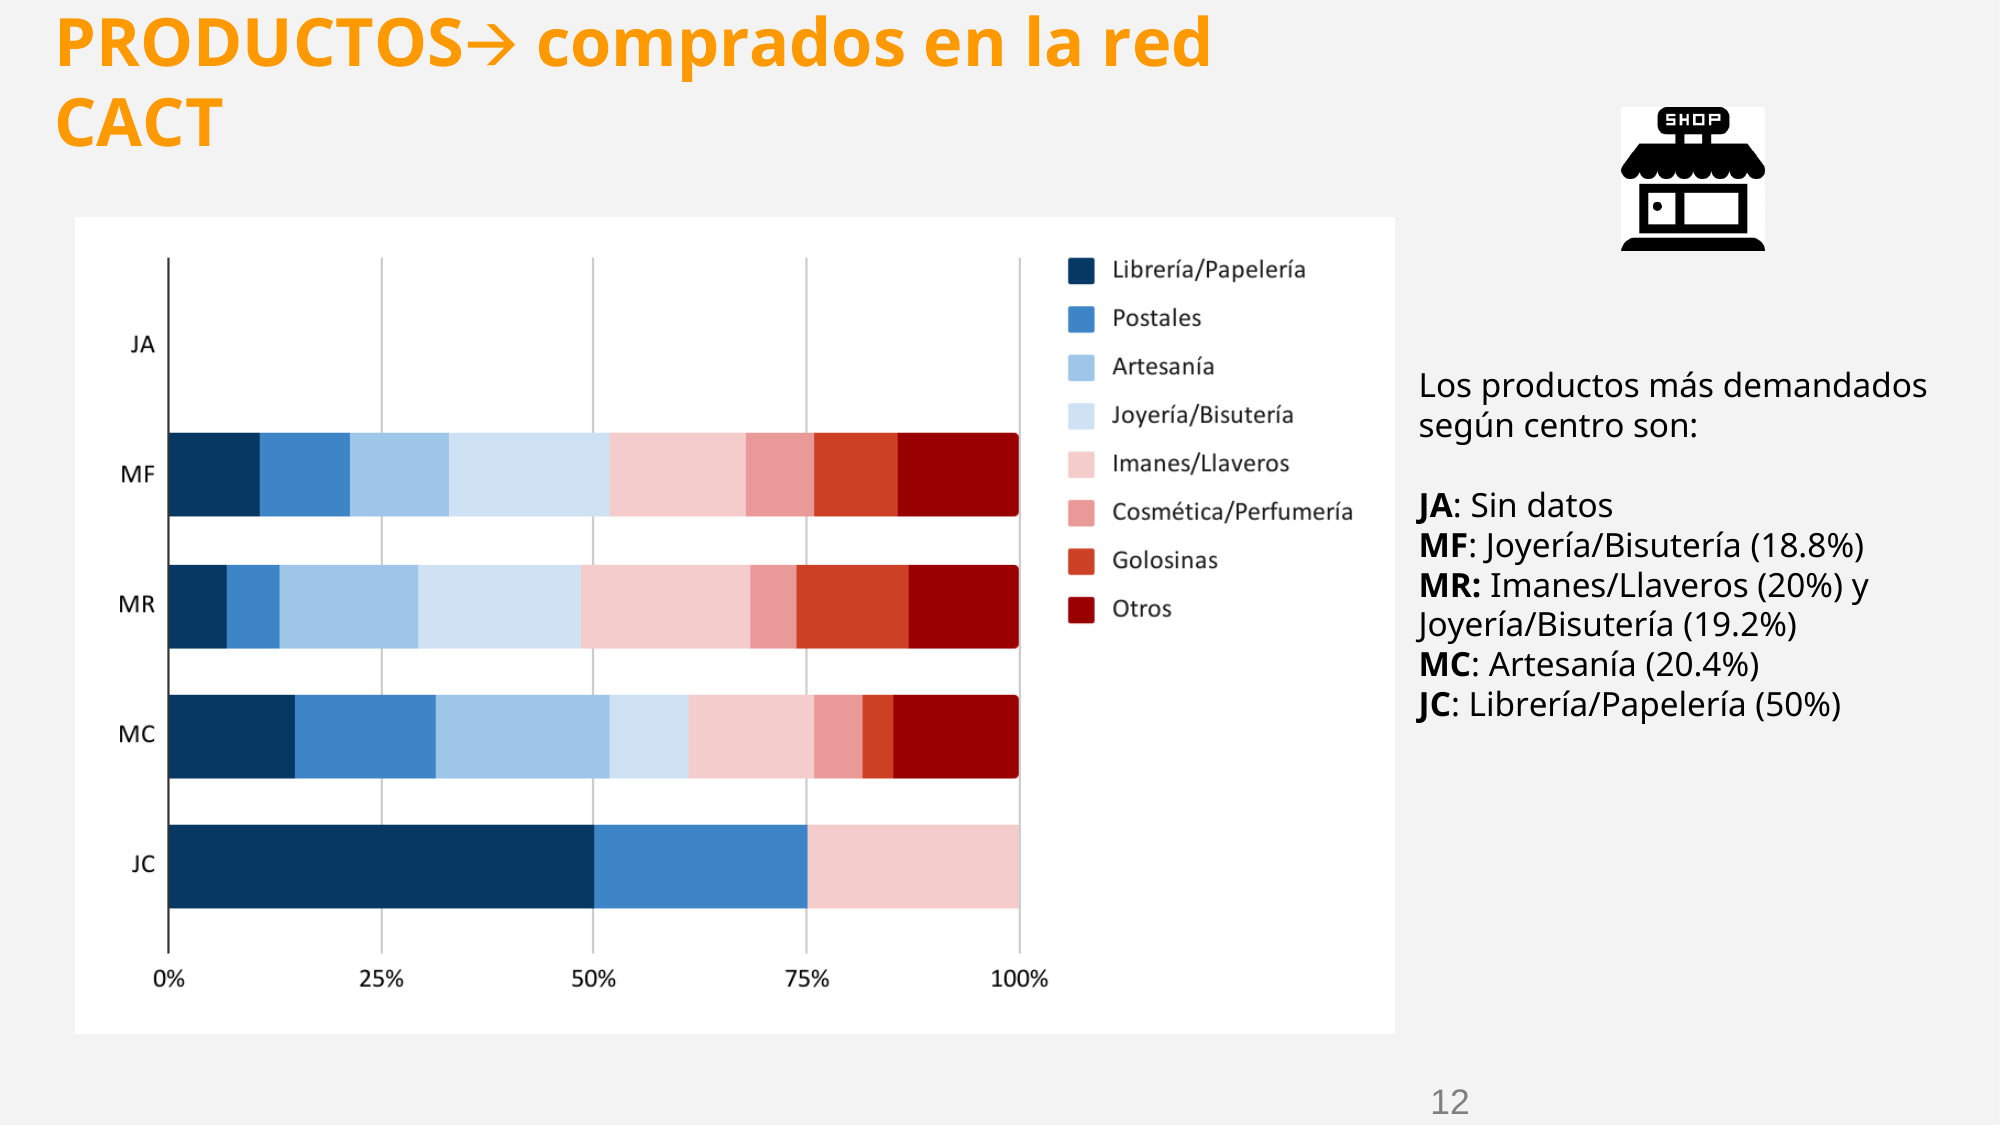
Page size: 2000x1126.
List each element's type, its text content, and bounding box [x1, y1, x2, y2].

picture [75, 217, 1395, 1034]
text_box Los productos más demandados según centro son: JA: Sin datos MF: Joyería/Bisutería (18.8%) MR: Imanes/Llaveros (20%) y Joyería/Bisutería (19.2%) MC: Artesanía (20.4%) JC: Librería/Papelería (50%) [1403, 356, 1983, 571]
picture [1621, 107, 1765, 251]
text_box PRODUCTOS🡪 comprados en la red CACT [54, 0, 1276, 120]
text_box <número> [1412, 1069, 1880, 1126]
